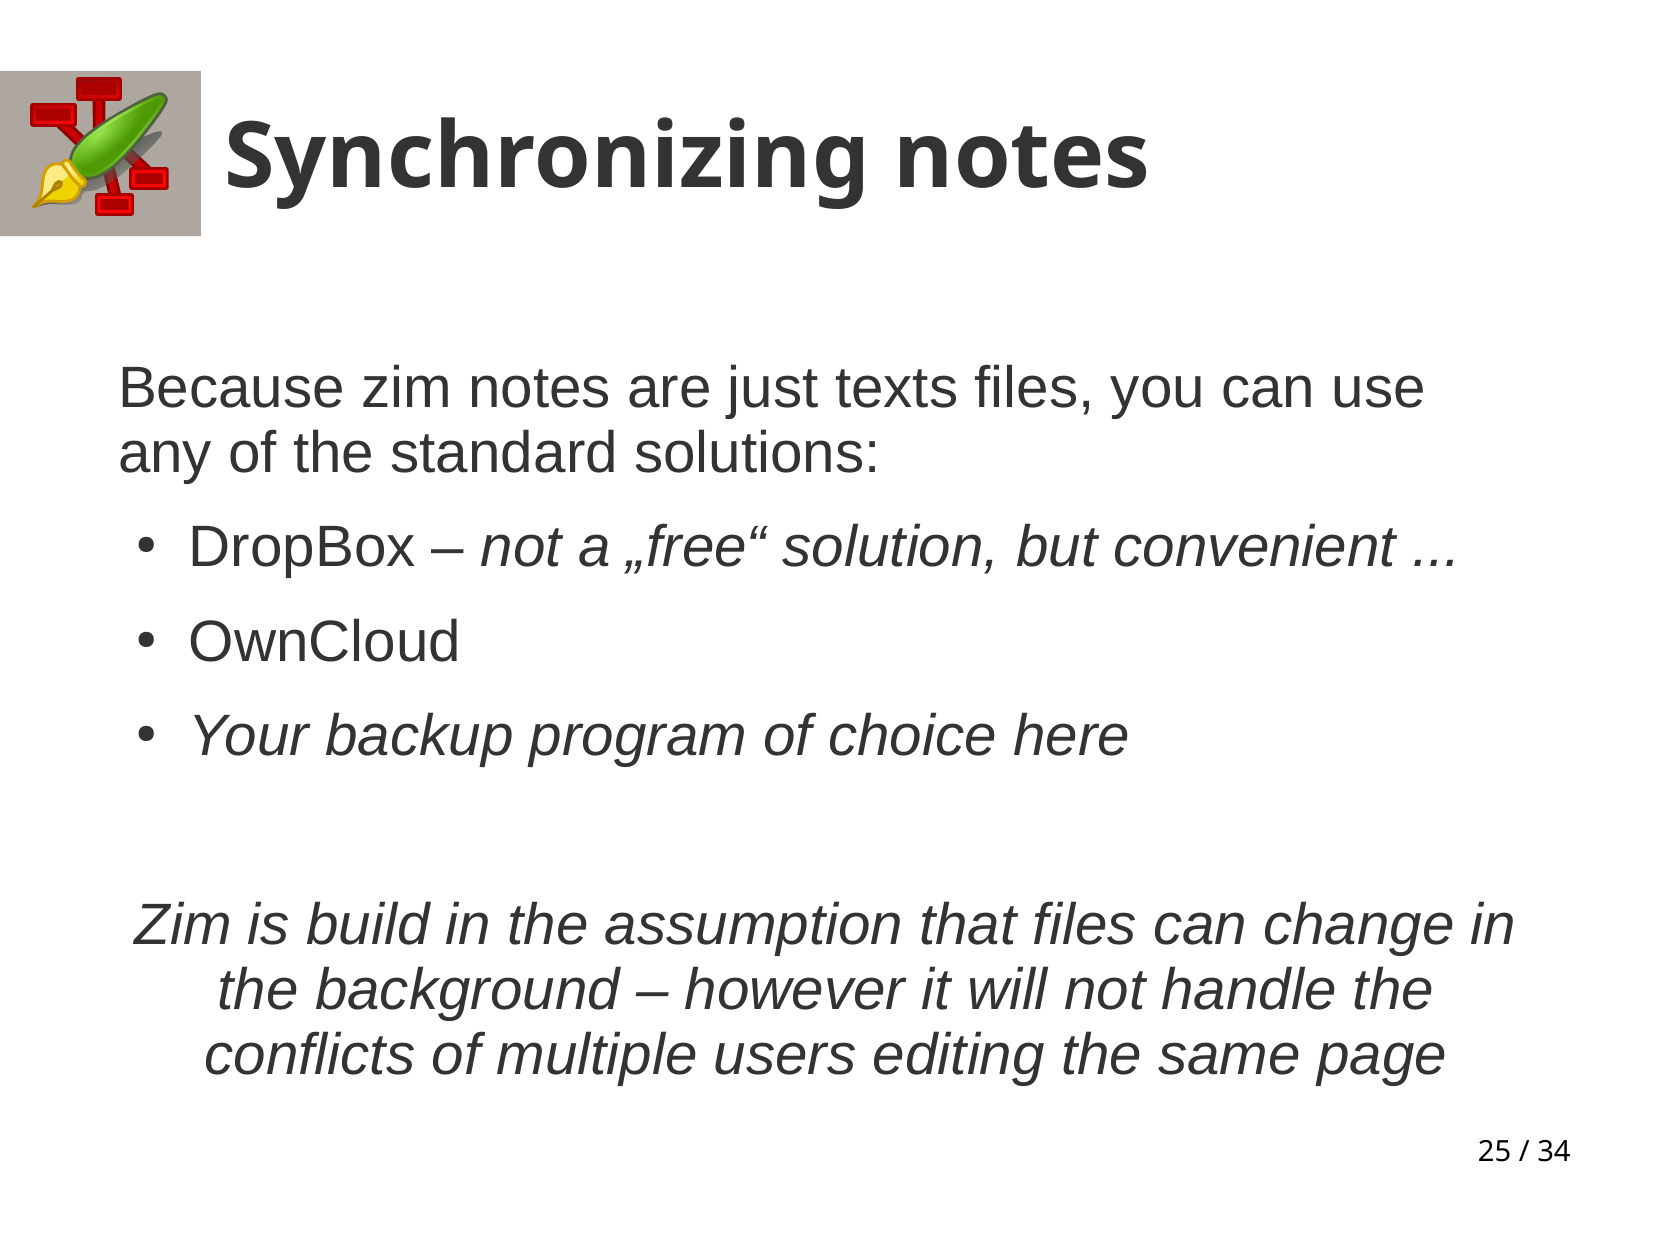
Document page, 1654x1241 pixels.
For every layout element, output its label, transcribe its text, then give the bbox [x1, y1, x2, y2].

title Synchronizing notes [224, 47, 1571, 257]
list Because zim notes are just texts files, you can use any of the standard solutions: DropBox – not a „free“ solution, but convenient ... OwnCloud Your backup program of choice here Zim is build in the assumption that files can change in the background – however it will not handle the conflicts of multiple users editing the same page [118, 354, 1536, 1074]
